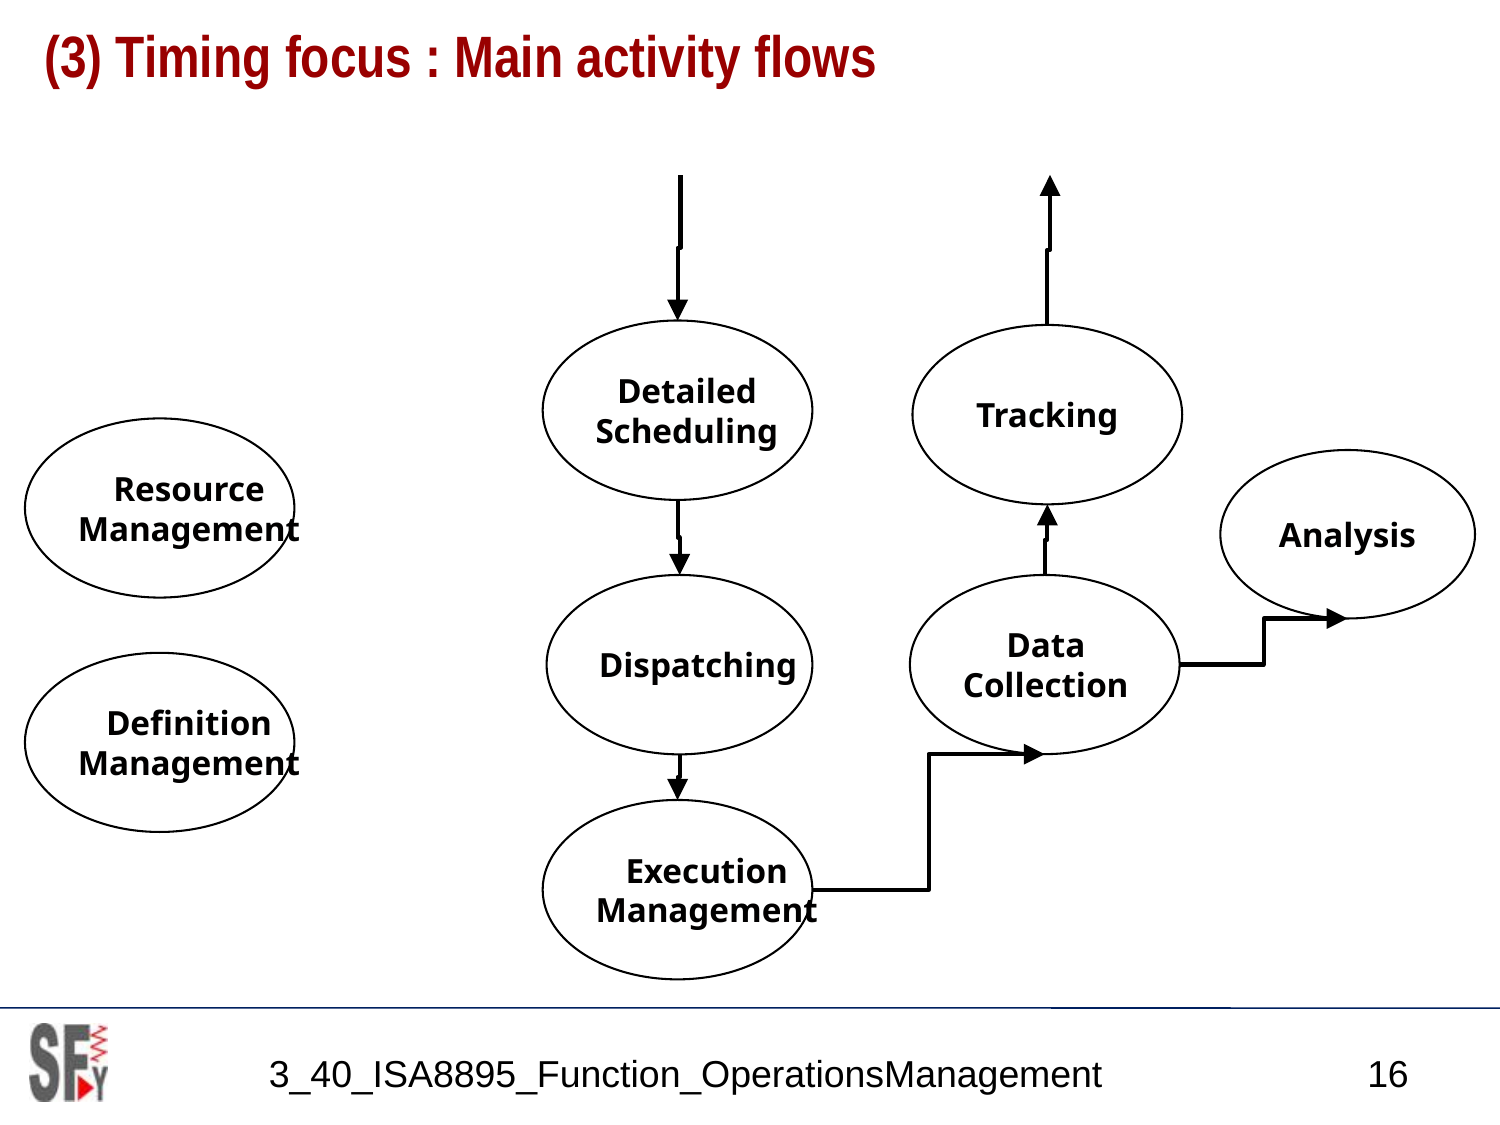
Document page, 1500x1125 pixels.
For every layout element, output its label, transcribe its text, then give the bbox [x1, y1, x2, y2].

text_box Data Collection [909, 574, 1180, 755]
text_box Analysis [1220, 450, 1476, 619]
picture [29, 1023, 108, 1102]
text_box Execution Management [542, 799, 813, 980]
text_box Tracking [912, 324, 1183, 505]
text_box Dispatching [546, 574, 813, 755]
text_box Definition Management [24, 652, 295, 832]
text_box Resource Management [24, 418, 295, 598]
slide_number <numéro> [1352, 1034, 1490, 1103]
footer 3_40_ISA8895_Function_OperationsManagement [253, 1034, 1336, 1103]
text_box Detailed Scheduling [542, 320, 813, 500]
title (3) Timing focus : Main activity flows [29, 12, 1471, 138]
